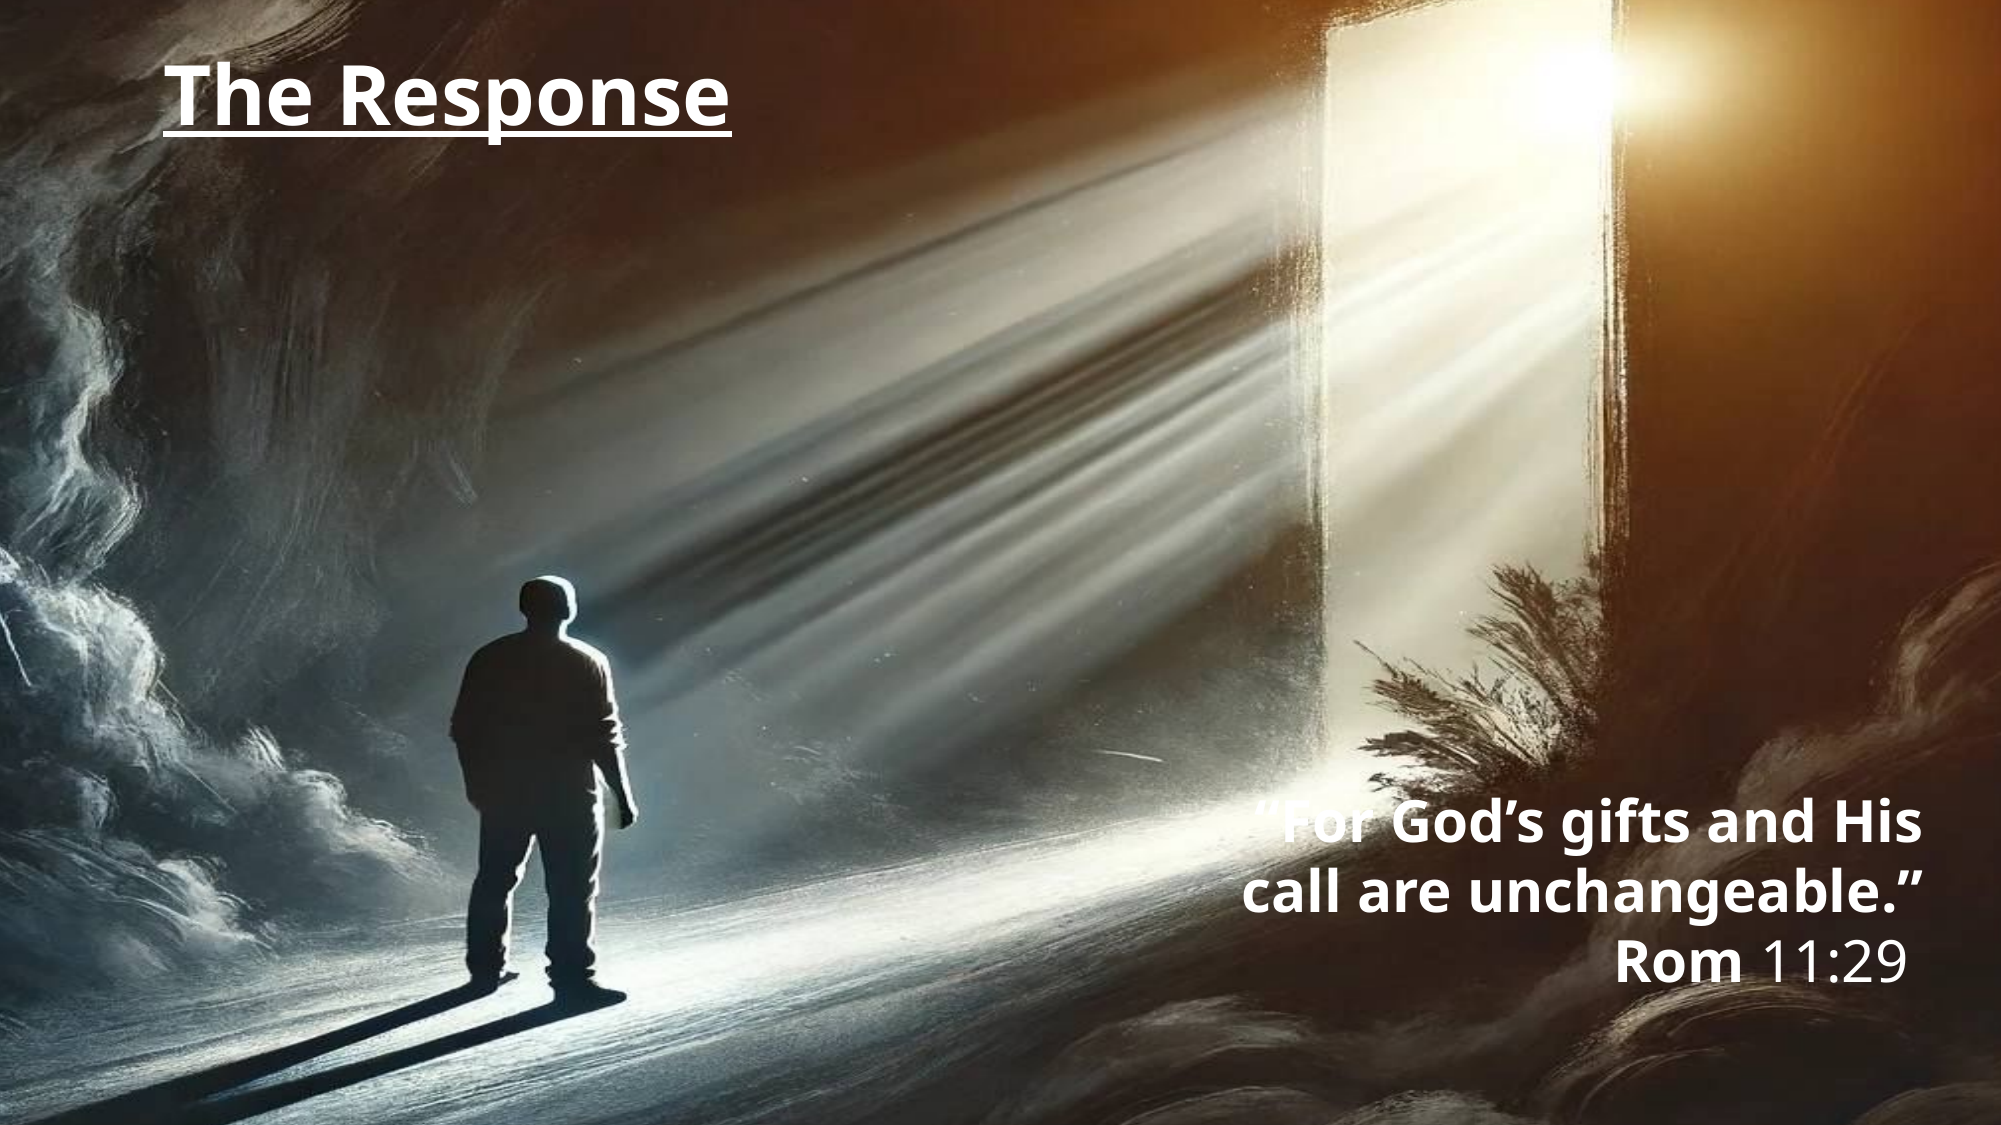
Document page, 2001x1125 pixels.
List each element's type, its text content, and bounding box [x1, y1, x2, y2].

picture [0, 0, 2000, 1125]
text_box “For God’s gifts and His call are unchangeable.” Rom 11:29 [1226, 777, 1948, 1075]
text_box The Response [148, 34, 775, 151]
